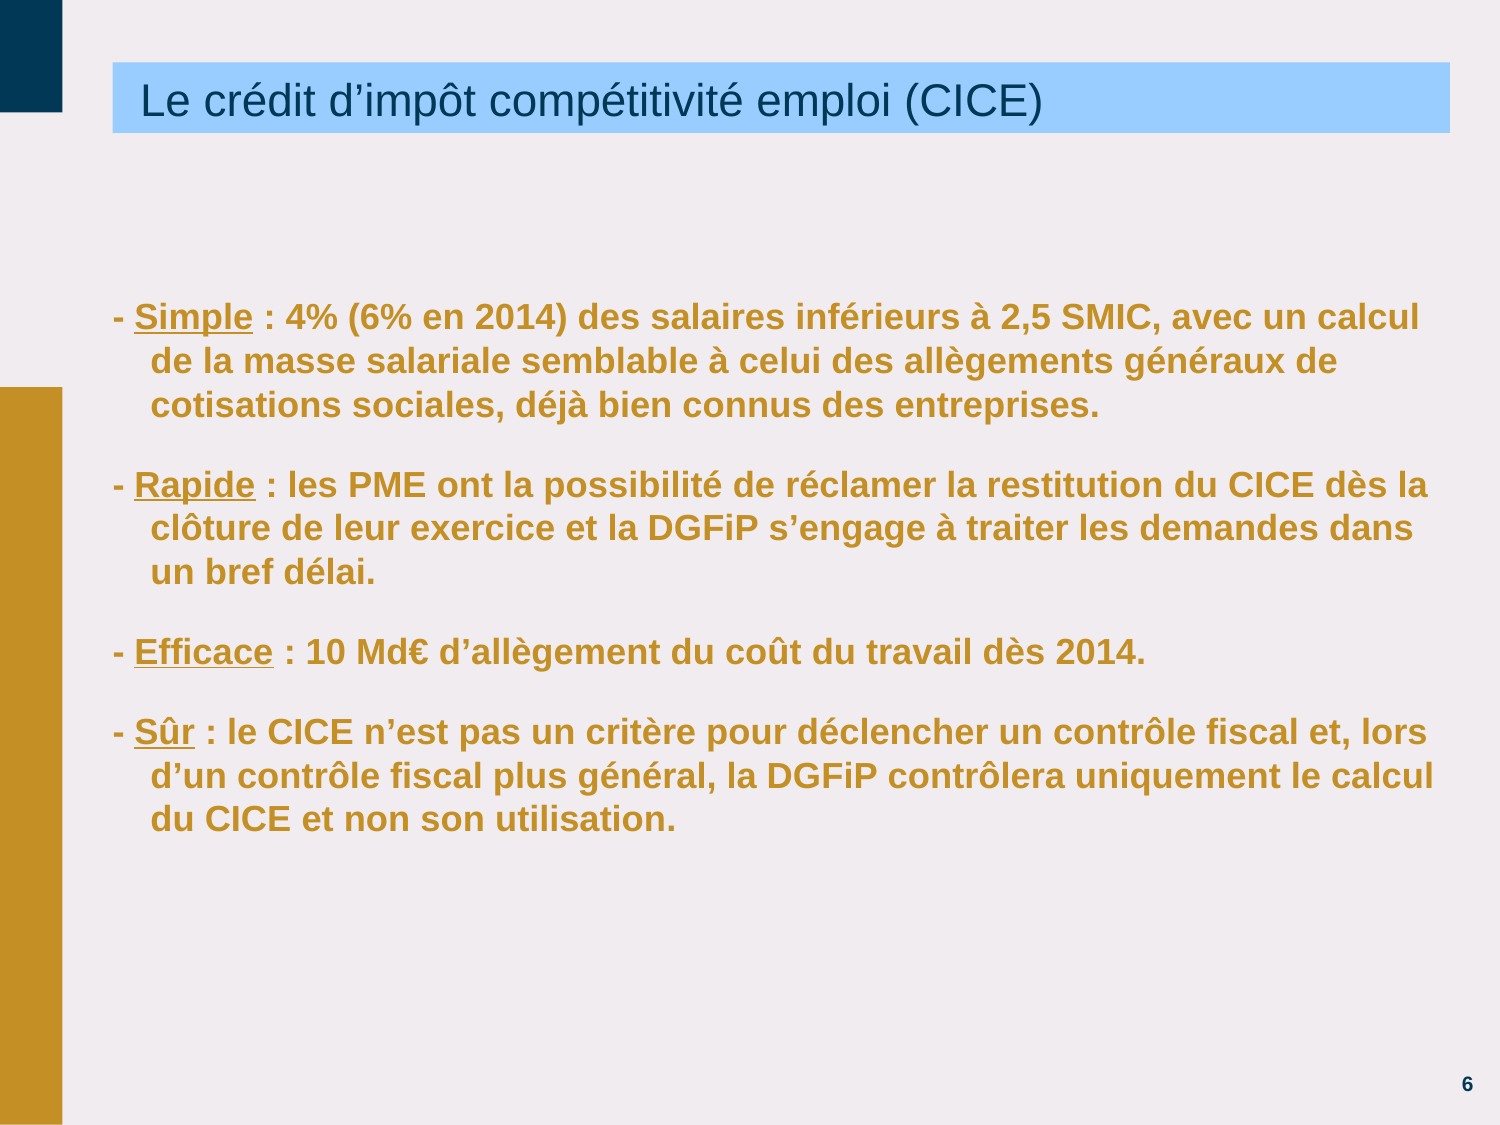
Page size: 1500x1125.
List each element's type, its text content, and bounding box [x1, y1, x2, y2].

list - Simple : 4% (6% en 2014) des salaires inférieurs à 2,5 SMIC, avec un calcul de la masse salariale semblable à celui des allègements généraux de cotisations sociales, déjà bien connus des entreprises. - Rapide : les PME ont la possibilité de réclamer la restitution du CICE dès la clôture de leur exercice et la DGFiP s’engage à traiter les demandes dans un bref délai. - Efficace : 10 Md€ d’allègement du coût du travail dès 2014. - Sûr : le CICE n’est pas un critère pour déclencher un contrôle fiscal et, lors d’un contrôle fiscal plus général, la DGFiP contrôlera uniquement le calcul du CICE et non son utilisation. [112, 212, 1438, 845]
text_box [0, 0, 63, 113]
text_box Le crédit d’impôt compétitivité emploi (CICE) [112, 62, 1450, 133]
text_box [0, 387, 63, 1125]
